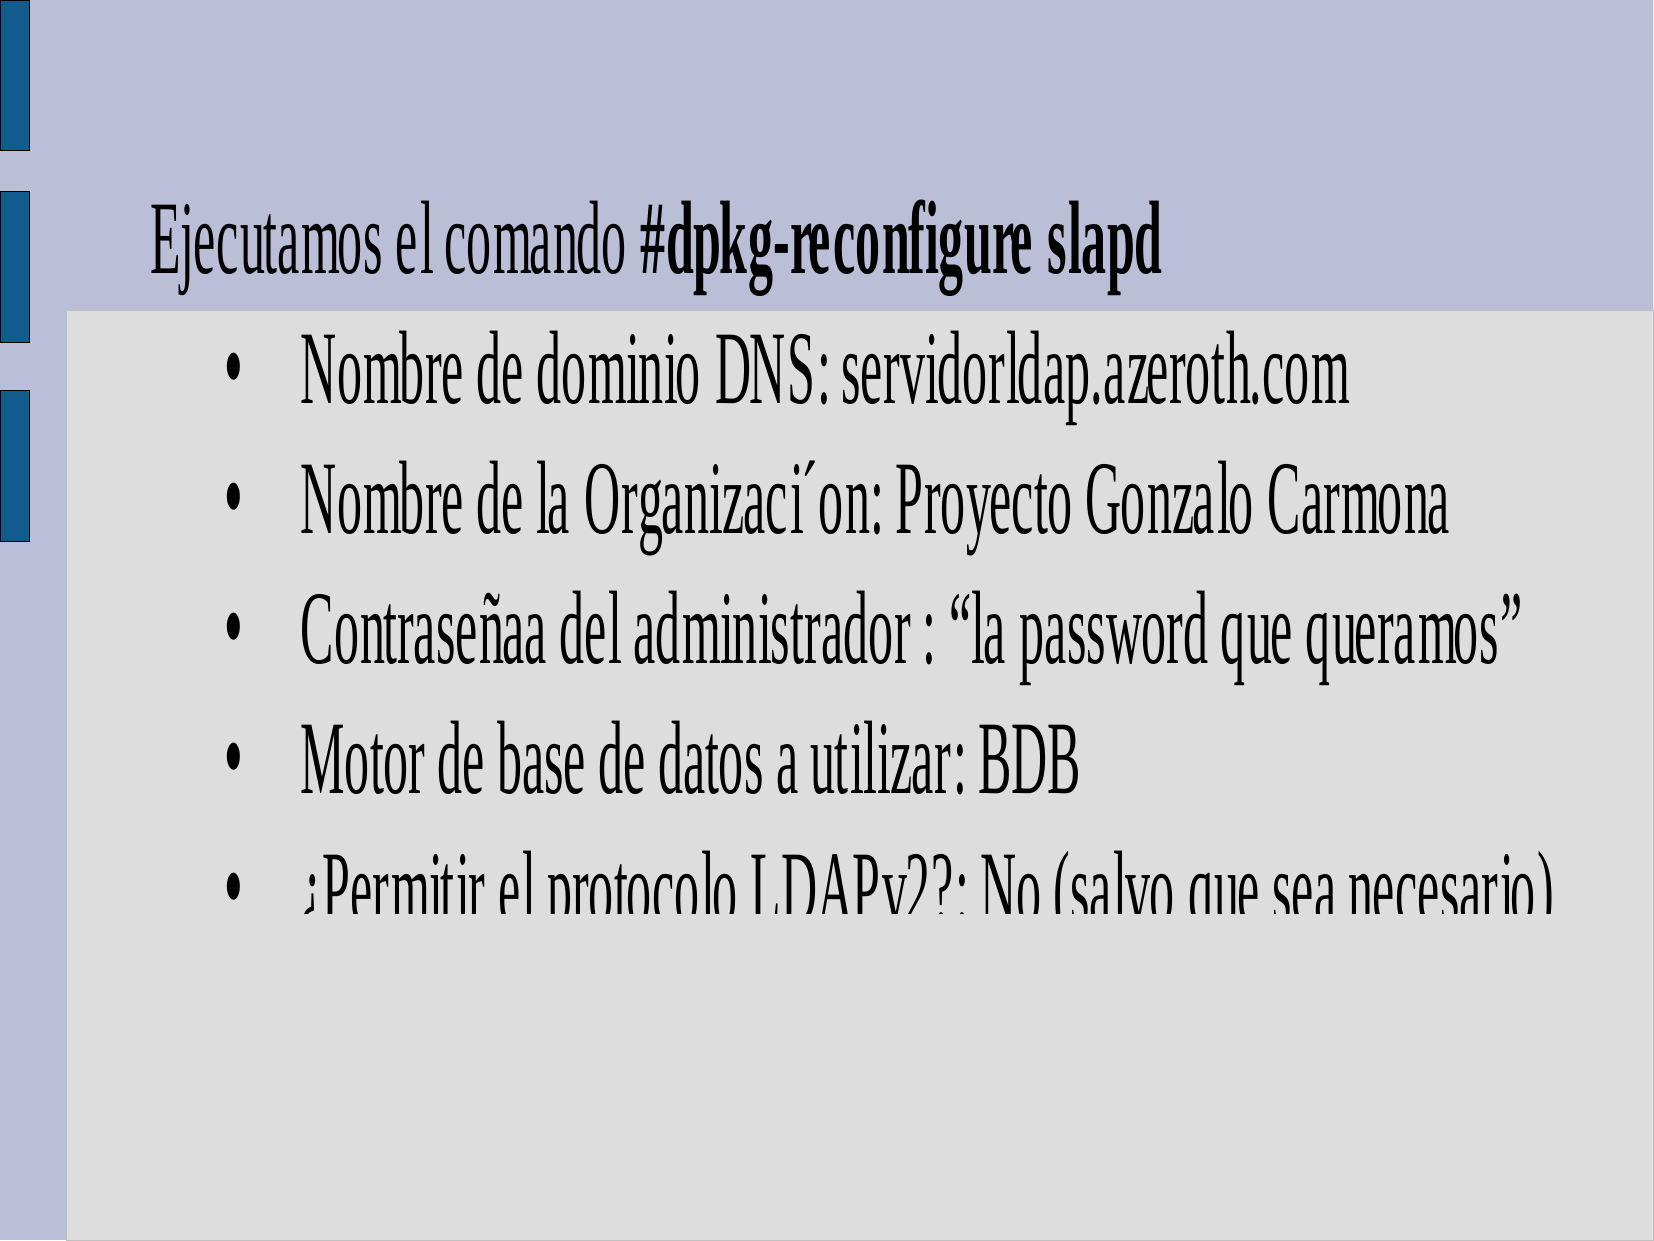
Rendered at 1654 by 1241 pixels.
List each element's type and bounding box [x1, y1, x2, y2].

chart [147, 177, 1654, 914]
